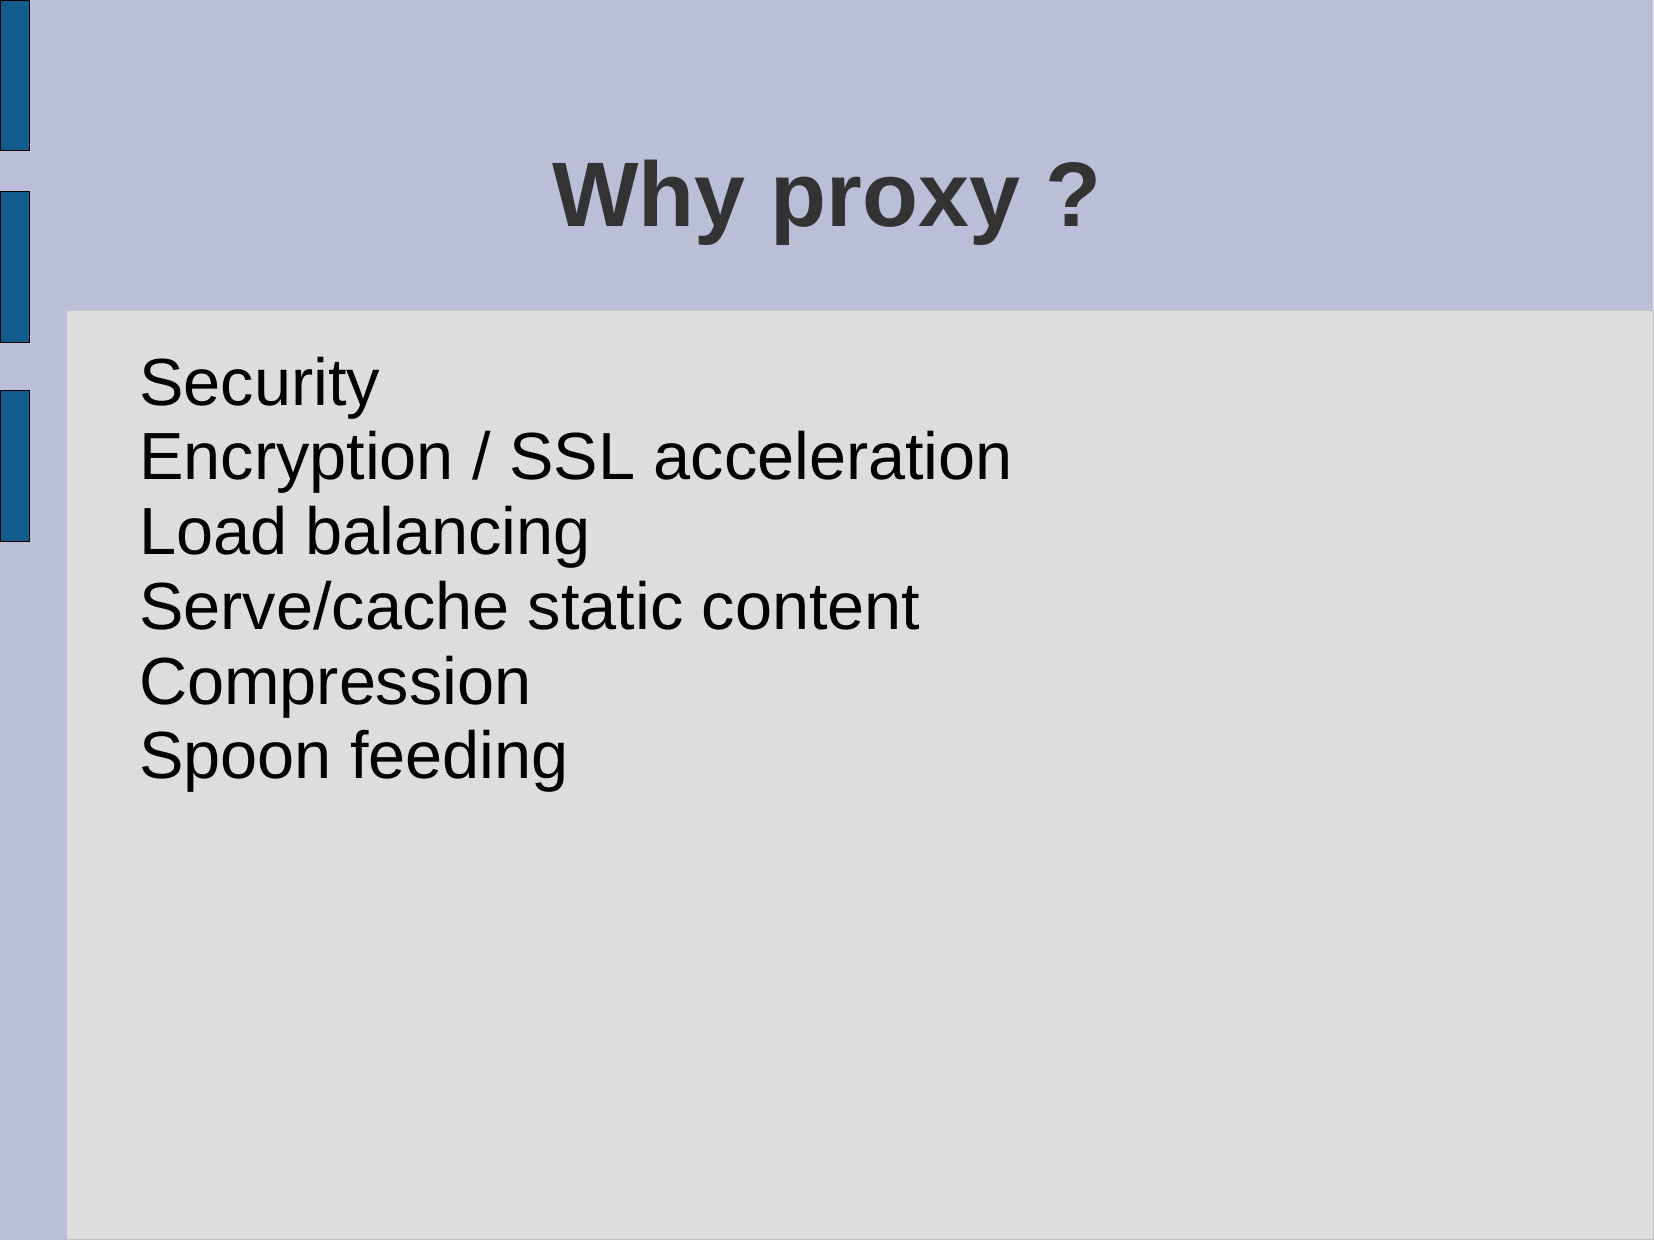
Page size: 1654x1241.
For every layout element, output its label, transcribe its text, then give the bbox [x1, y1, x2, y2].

title Why proxy ? [121, 91, 1534, 299]
list Security Encryption / SSL acceleration Load balancing Serve/cache static content Compression Spoon feeding [121, 344, 1534, 1127]
